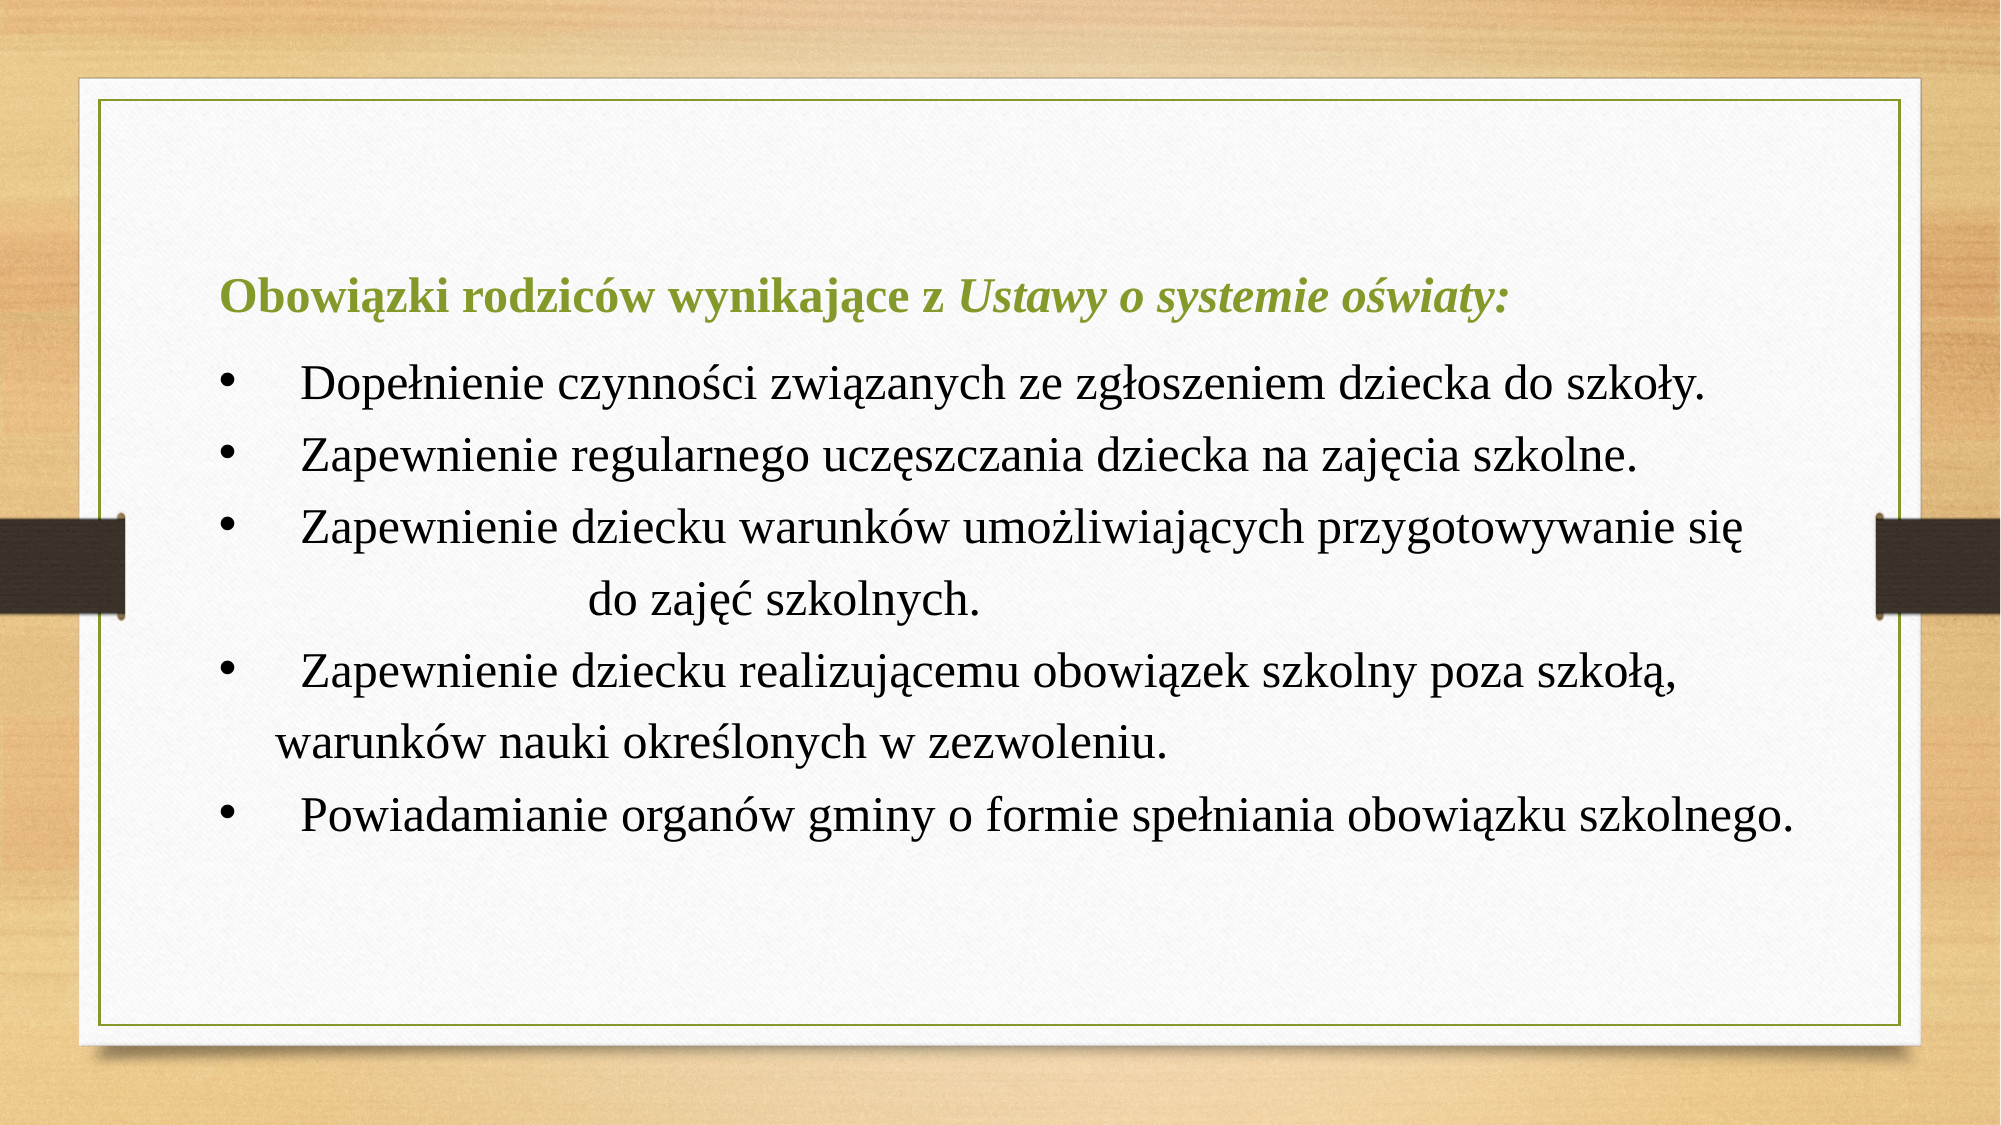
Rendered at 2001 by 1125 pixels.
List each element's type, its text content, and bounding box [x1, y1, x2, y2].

text_box Obowiązki rodziców wynikające z Ustawy o systemie oświaty: Dopełnienie czynności związanych ze zgłoszeniem dziecka do szkoły. Zapewnienie regularnego uczęszczania dziecka na zajęcia szkolne. Zapewnienie dziecku warunków umożliwiających przygotowywanie się do zajęć szkolnych. Zapewnienie dziecku realizującemu obowiązek szkolny poza szkołą, warunków nauki określonych w zezwoleniu. Powiadamianie organów gminy o formie spełniania obowiązku szkolnego. [204, 243, 1819, 849]
picture [0, 0, 2001, 1125]
